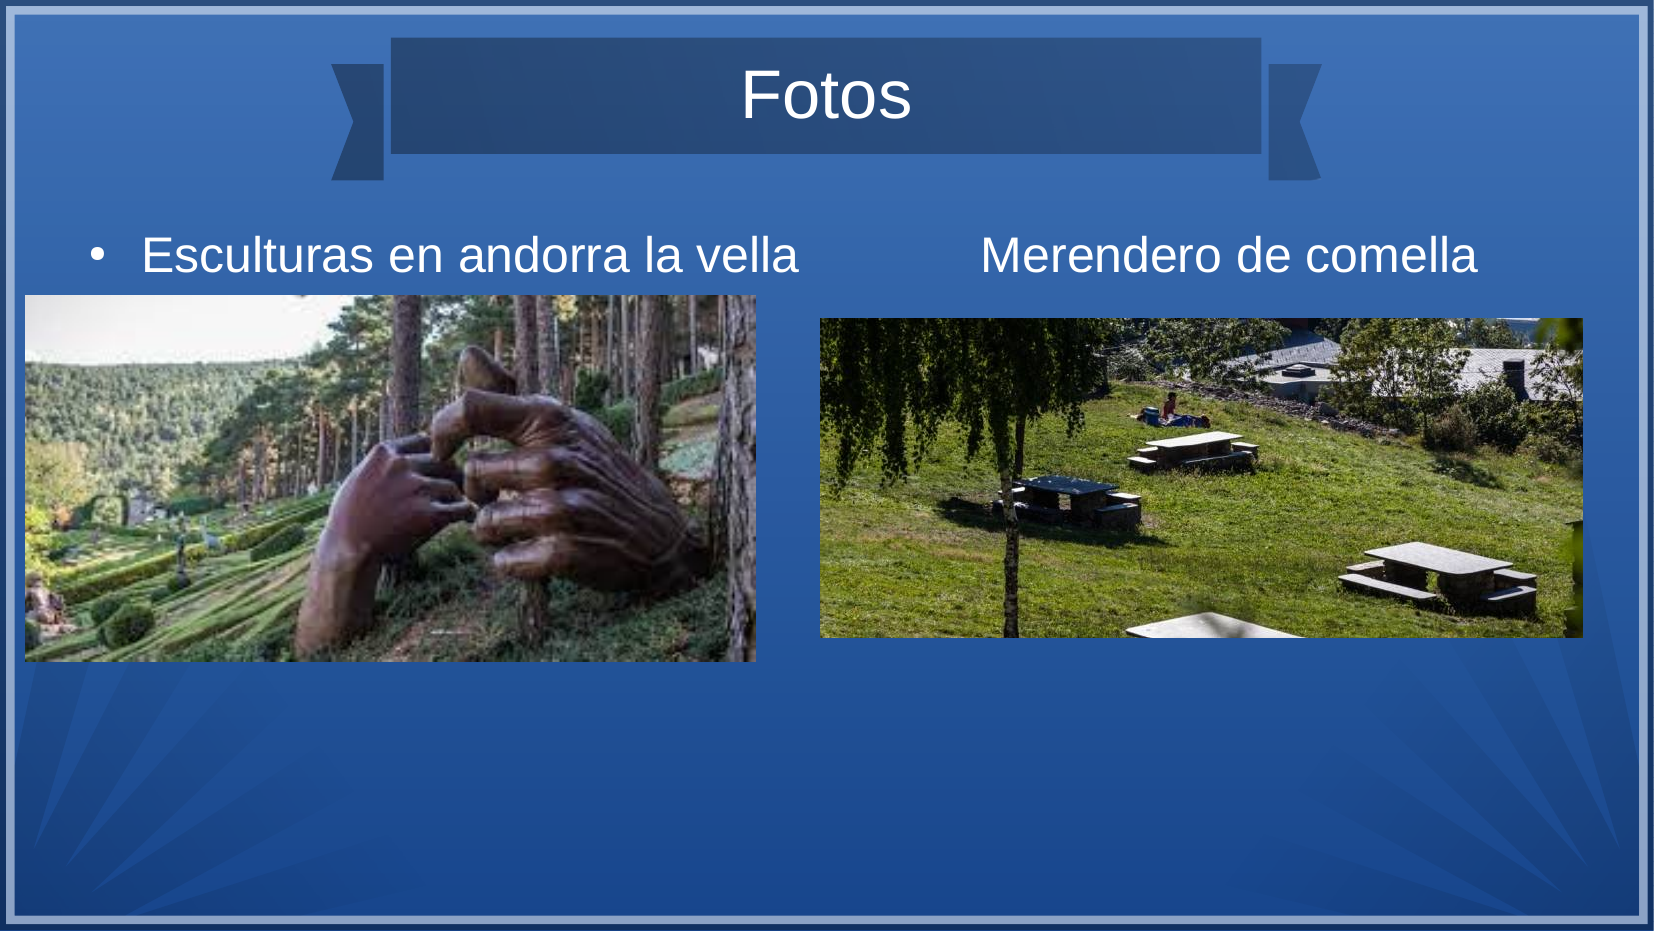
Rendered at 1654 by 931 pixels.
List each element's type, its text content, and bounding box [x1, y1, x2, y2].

list Esculturas en andorra la vella Merendero de comella [70, 227, 1560, 851]
picture [25, 295, 756, 662]
picture [820, 318, 1583, 638]
title Fotos [389, 35, 1264, 154]
